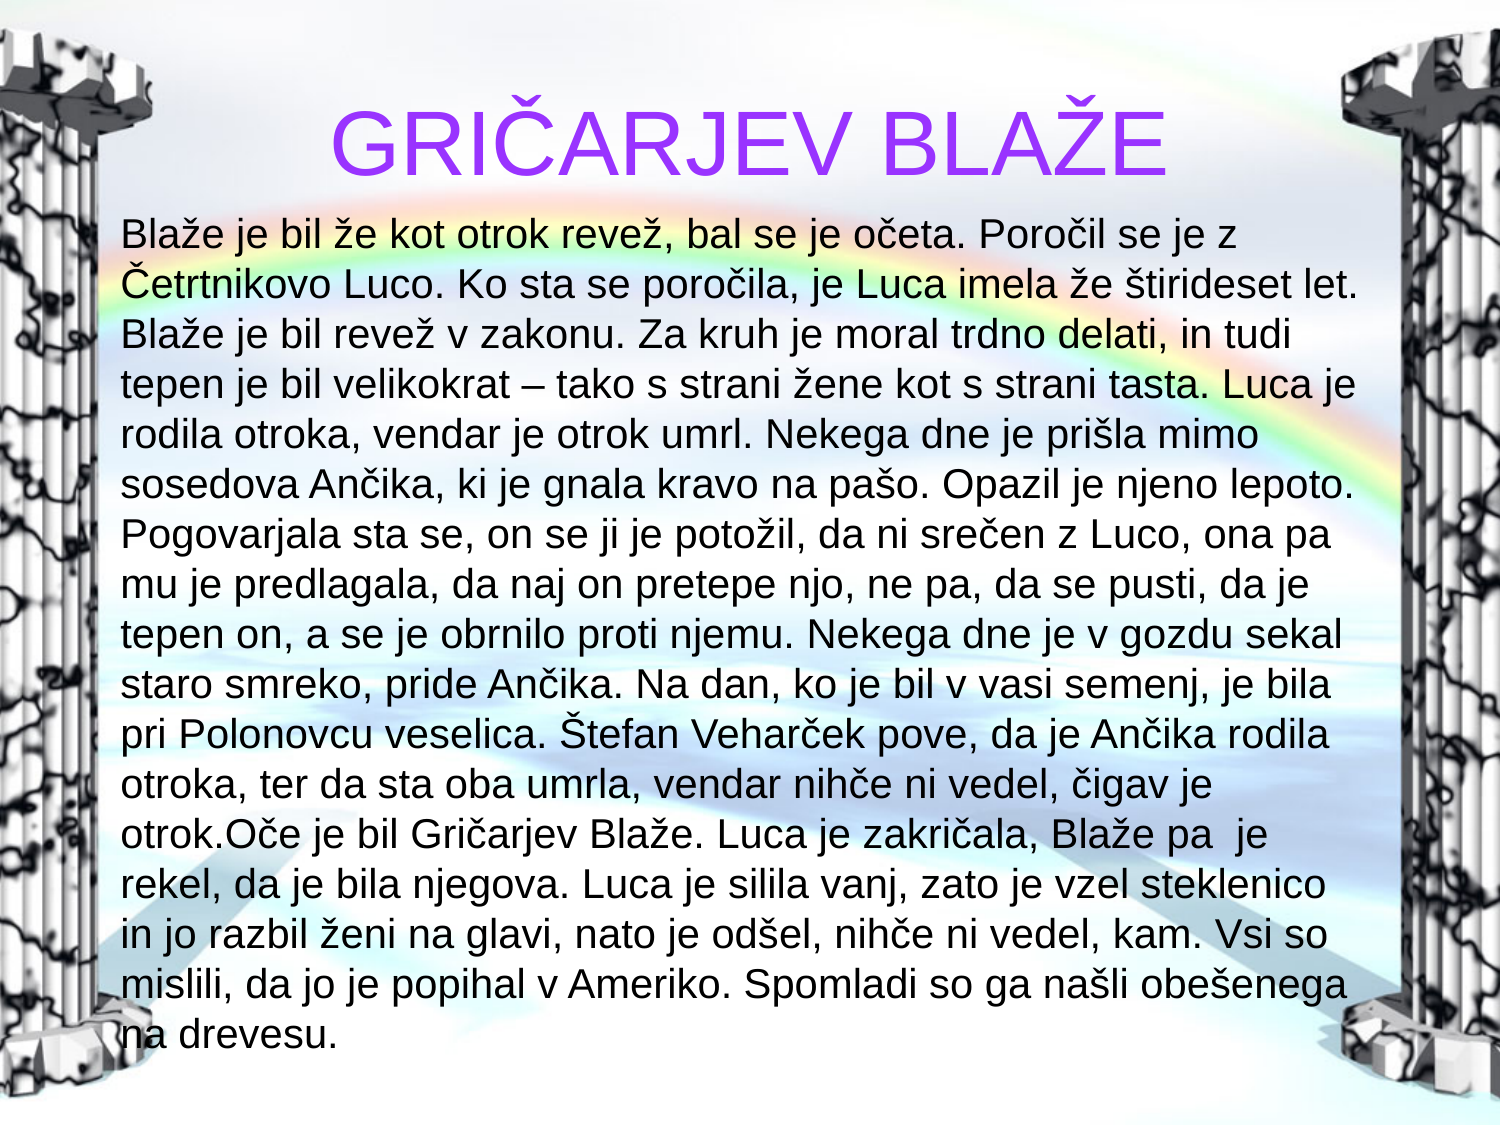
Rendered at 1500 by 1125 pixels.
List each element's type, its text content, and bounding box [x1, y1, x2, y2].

picture [0, 0, 1500, 1125]
list Blaže je bil že kot otrok revež, bal se je očeta. Poročil se je z Četrtnikovo Luco. Ko sta se poročila, je Luca imela že štirideset let. Blaže je bil revež v zakonu. Za kruh je moral trdno delati, in tudi tepen je bil velikokrat – tako s strani žene kot s strani tasta. Luca je rodila otroka, vendar je otrok umrl. Nekega dne je prišla mimo sosedova Ančika, ki je gnala kravo na pašo. Opazil je njeno lepoto. Pogovarjala sta se, on se ji je potožil, da ni srečen z Luco, ona pa mu je predlagala, da naj on pretepe njo, ne pa, da se pusti, da je tepen on, a se je obrnilo proti njemu. Nekega dne je v gozdu sekal staro smreko, pride Ančika. Na dan, ko je bil v vasi semenj, je bila pri Polonovcu veselica. Štefan Veharček pove, da je Ančika rodila otroka, ter da sta oba umrla, vendar nihče ni vedel, čigav je otrok.Oče je bil Gričarjev Blaže. Luca je zakričala, Blaže pa je rekel, da je bila njegova. Luca je silila vanj, zato je vzel steklenico in jo razbil ženi na glavi, nato je odšel, nihče ni vedel, kam. Vsi so mislili, da jo je popihal v Ameriko. Spomladi so ga našli obešenega na drevesu. [105, 199, 1383, 1005]
title GRIČARJEV BLAŽE [75, 45, 1425, 233]
